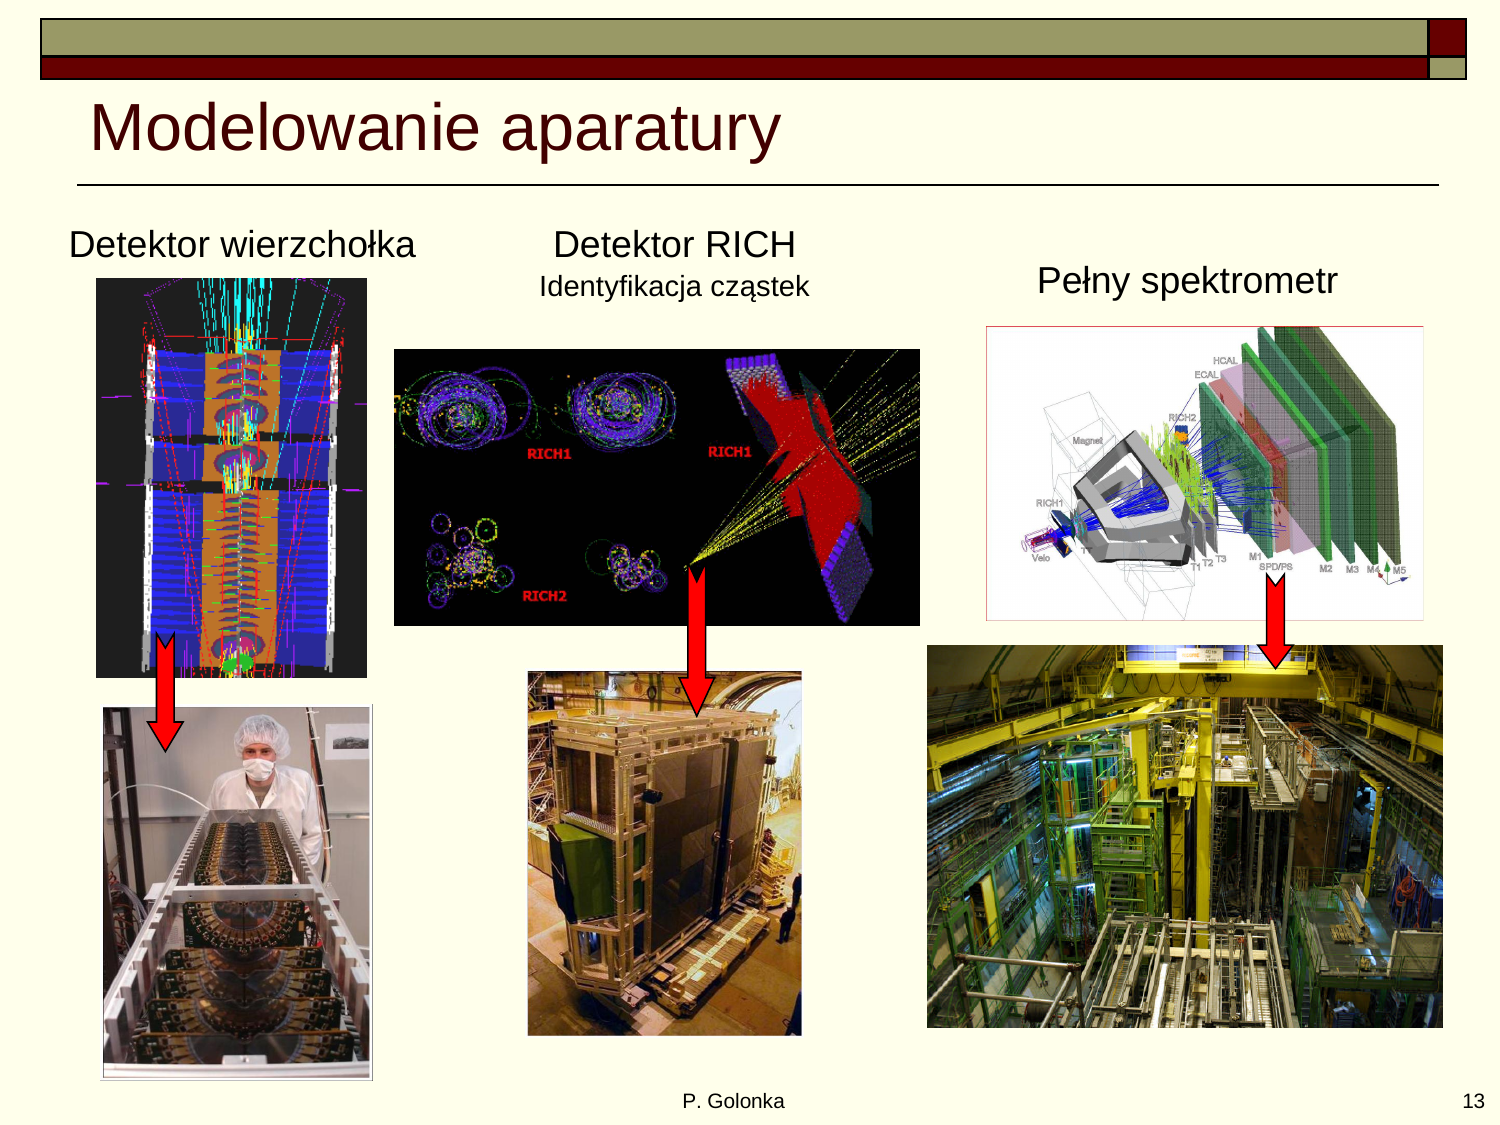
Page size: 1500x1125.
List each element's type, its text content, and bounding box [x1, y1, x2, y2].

picture [927, 645, 1443, 1028]
picture [525, 668, 804, 1038]
picture [394, 349, 920, 627]
text_box Pełny spektrometr [1022, 255, 1354, 309]
picture [100, 704, 373, 1081]
picture [986, 326, 1424, 621]
text_box [679, 562, 715, 717]
picture [96, 278, 367, 678]
text_box [1257, 574, 1294, 669]
text_box [147, 633, 184, 752]
text_box Detektor wierzchołka [53, 219, 431, 274]
title Modelowanie aparatury [75, 82, 1426, 173]
text_box Detektor RICH Identyfikacja cząstek [524, 220, 826, 310]
